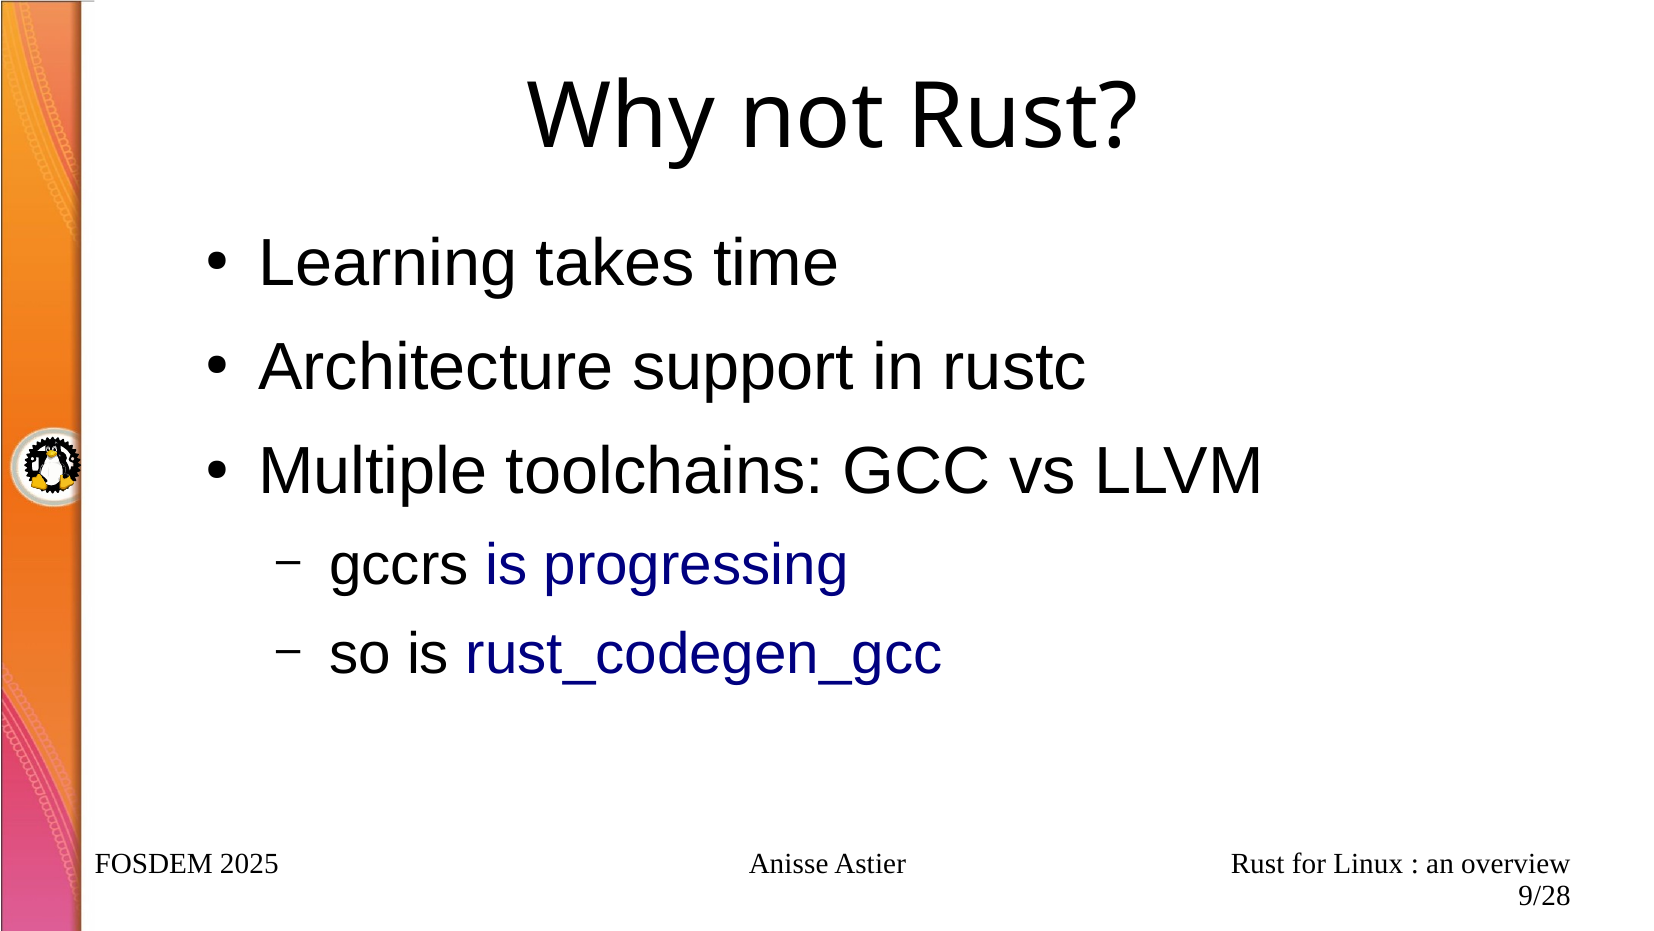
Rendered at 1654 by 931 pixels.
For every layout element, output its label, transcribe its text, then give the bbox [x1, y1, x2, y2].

picture [2, 2, 95, 931]
list Learning takes time Architecture support in rustc Multiple toolchains: GCC vs LLVM gccrs is progressing so is rust_codegen_gcc [187, 225, 1613, 758]
title Why not Rust? [94, 37, 1571, 188]
